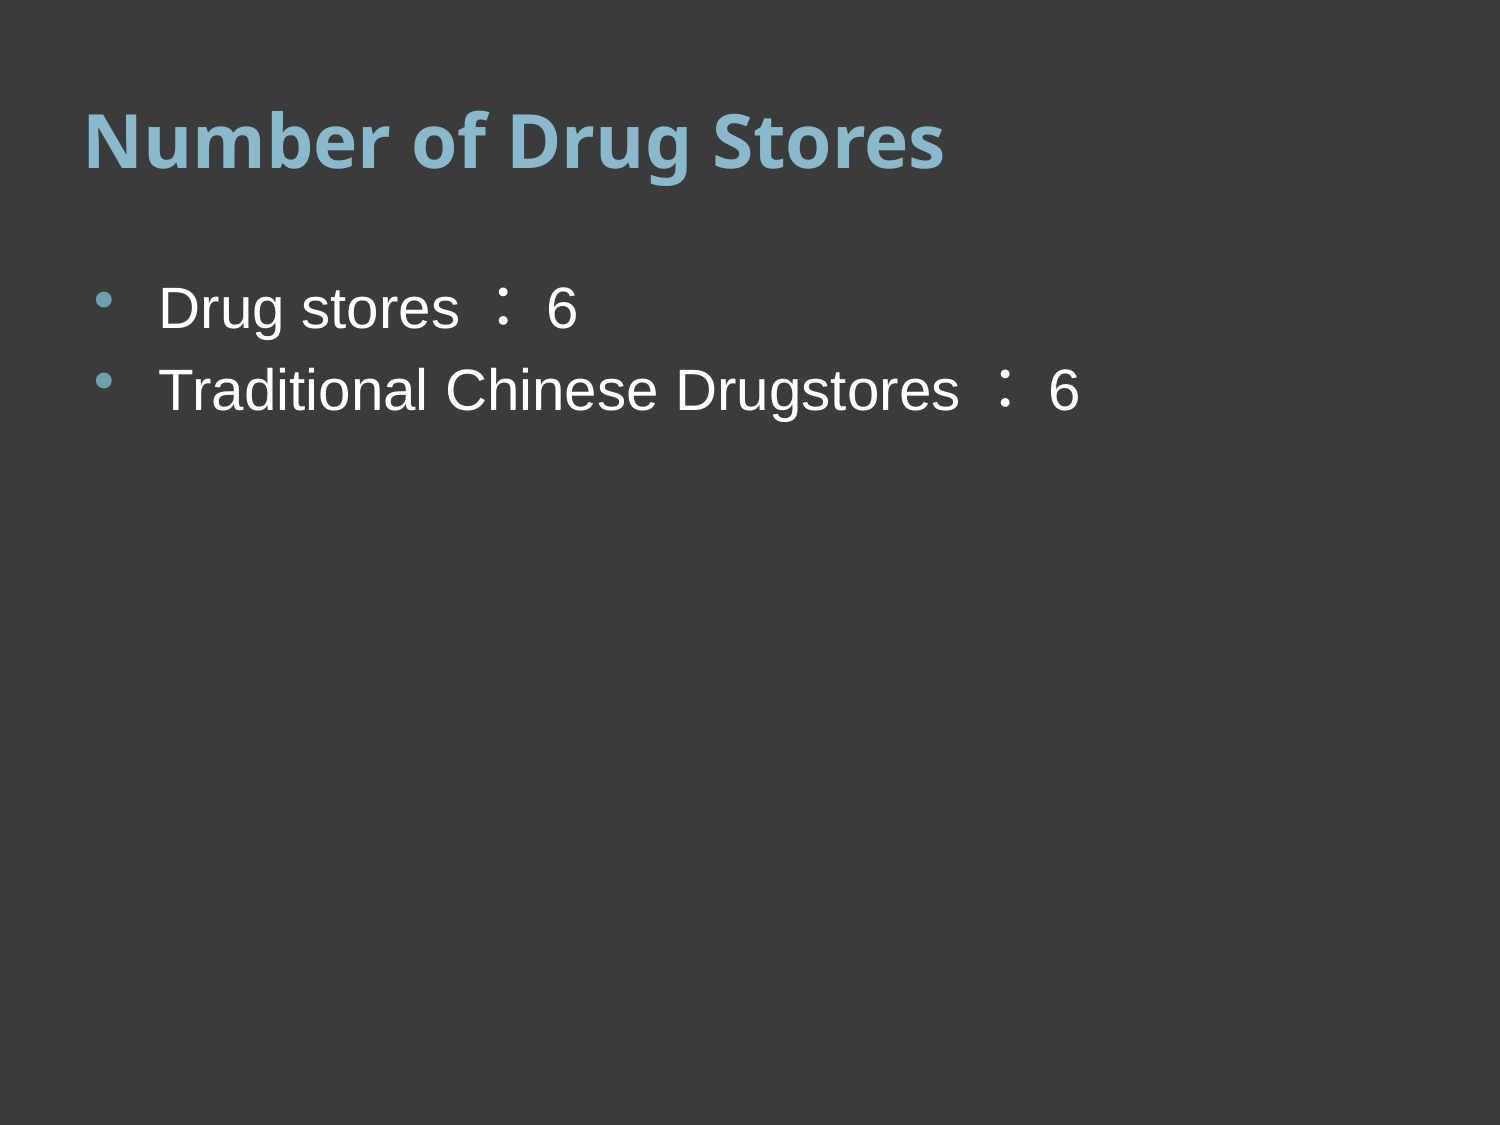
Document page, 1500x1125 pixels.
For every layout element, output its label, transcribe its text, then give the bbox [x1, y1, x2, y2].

list Drug stores：6 Traditional Chinese Drugstores：6 [75, 262, 1300, 1005]
title Number of Drug Stores [75, 45, 1300, 233]
